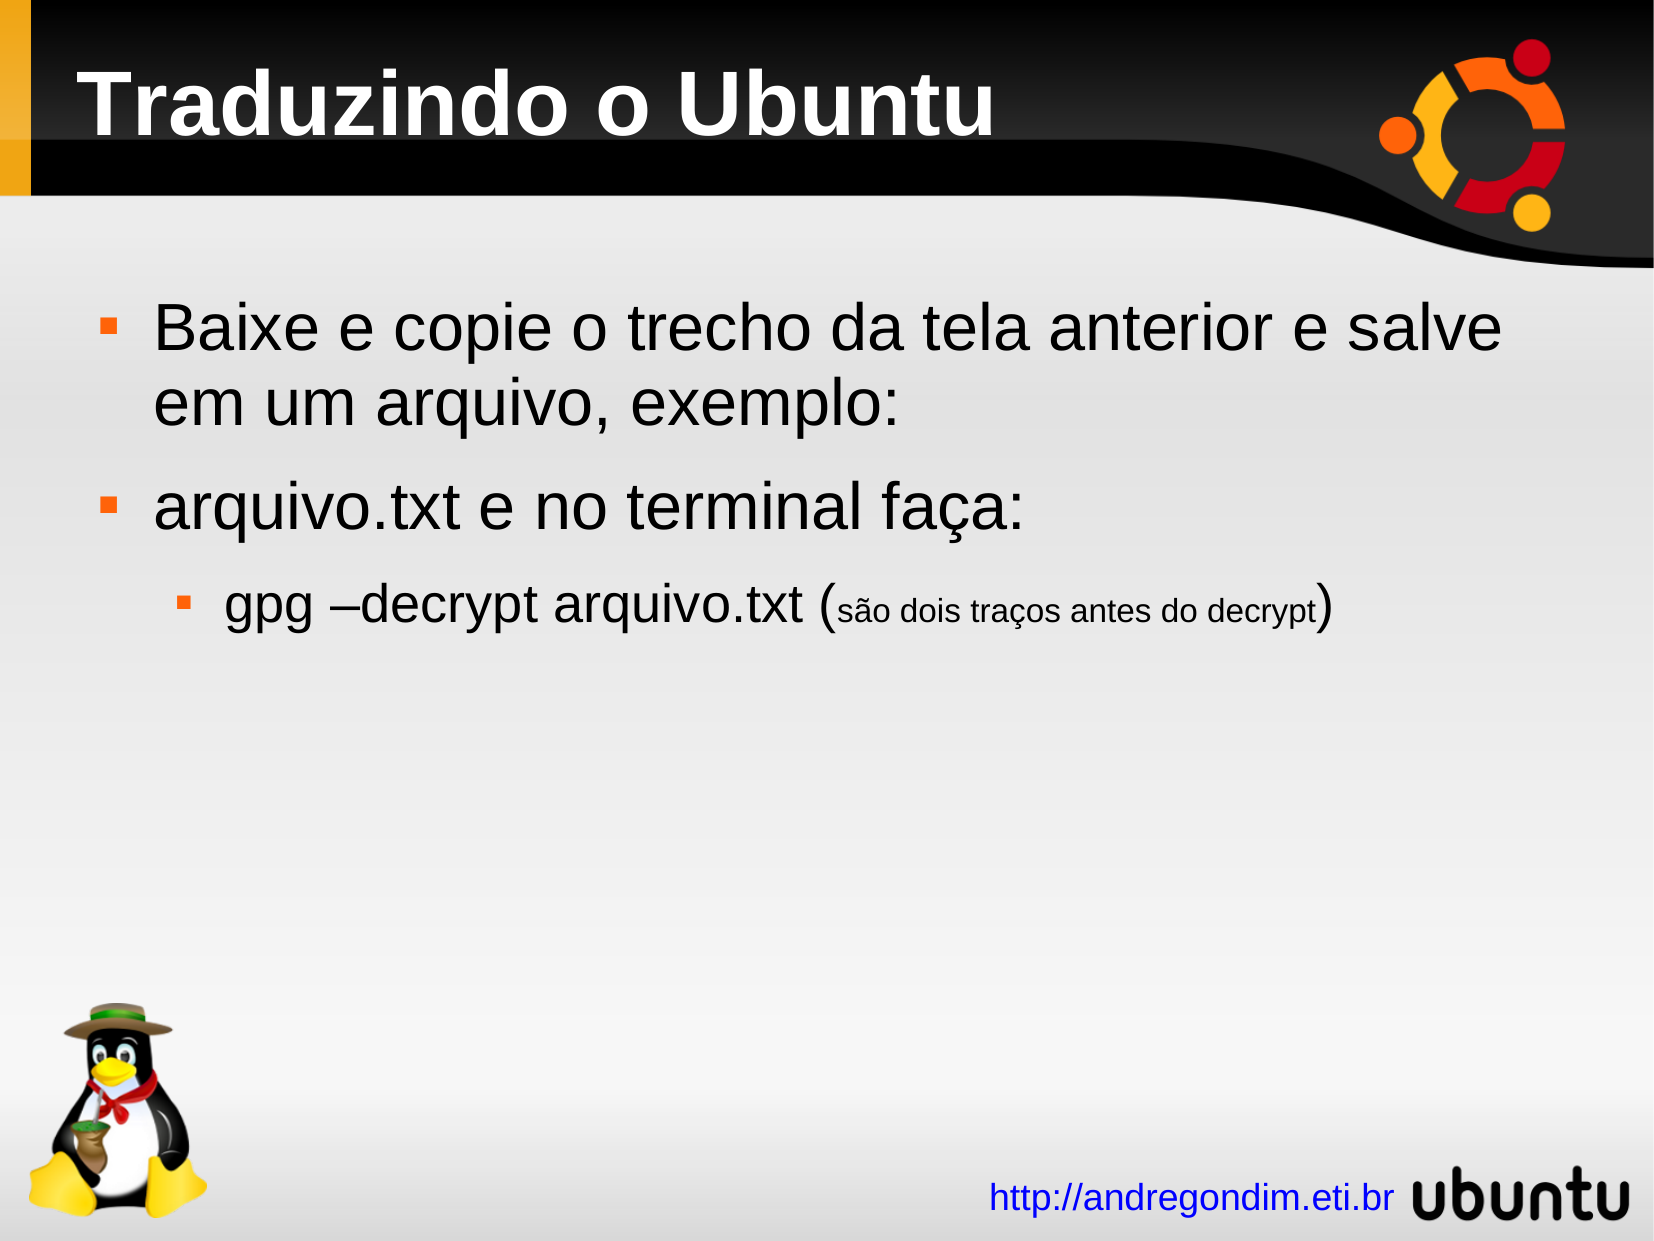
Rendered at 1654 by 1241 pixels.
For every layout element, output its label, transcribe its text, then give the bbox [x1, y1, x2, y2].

title Traduzindo o Ubuntu [76, 7, 1565, 200]
list Baixe e copie o trecho da tela anterior e salve em um arquivo, exemplo: arquivo.txt e no terminal faça: gpg –decrypt arquivo.txt (são dois traços antes do decrypt) [82, 290, 1571, 1094]
picture [0, 0, 1654, 1241]
